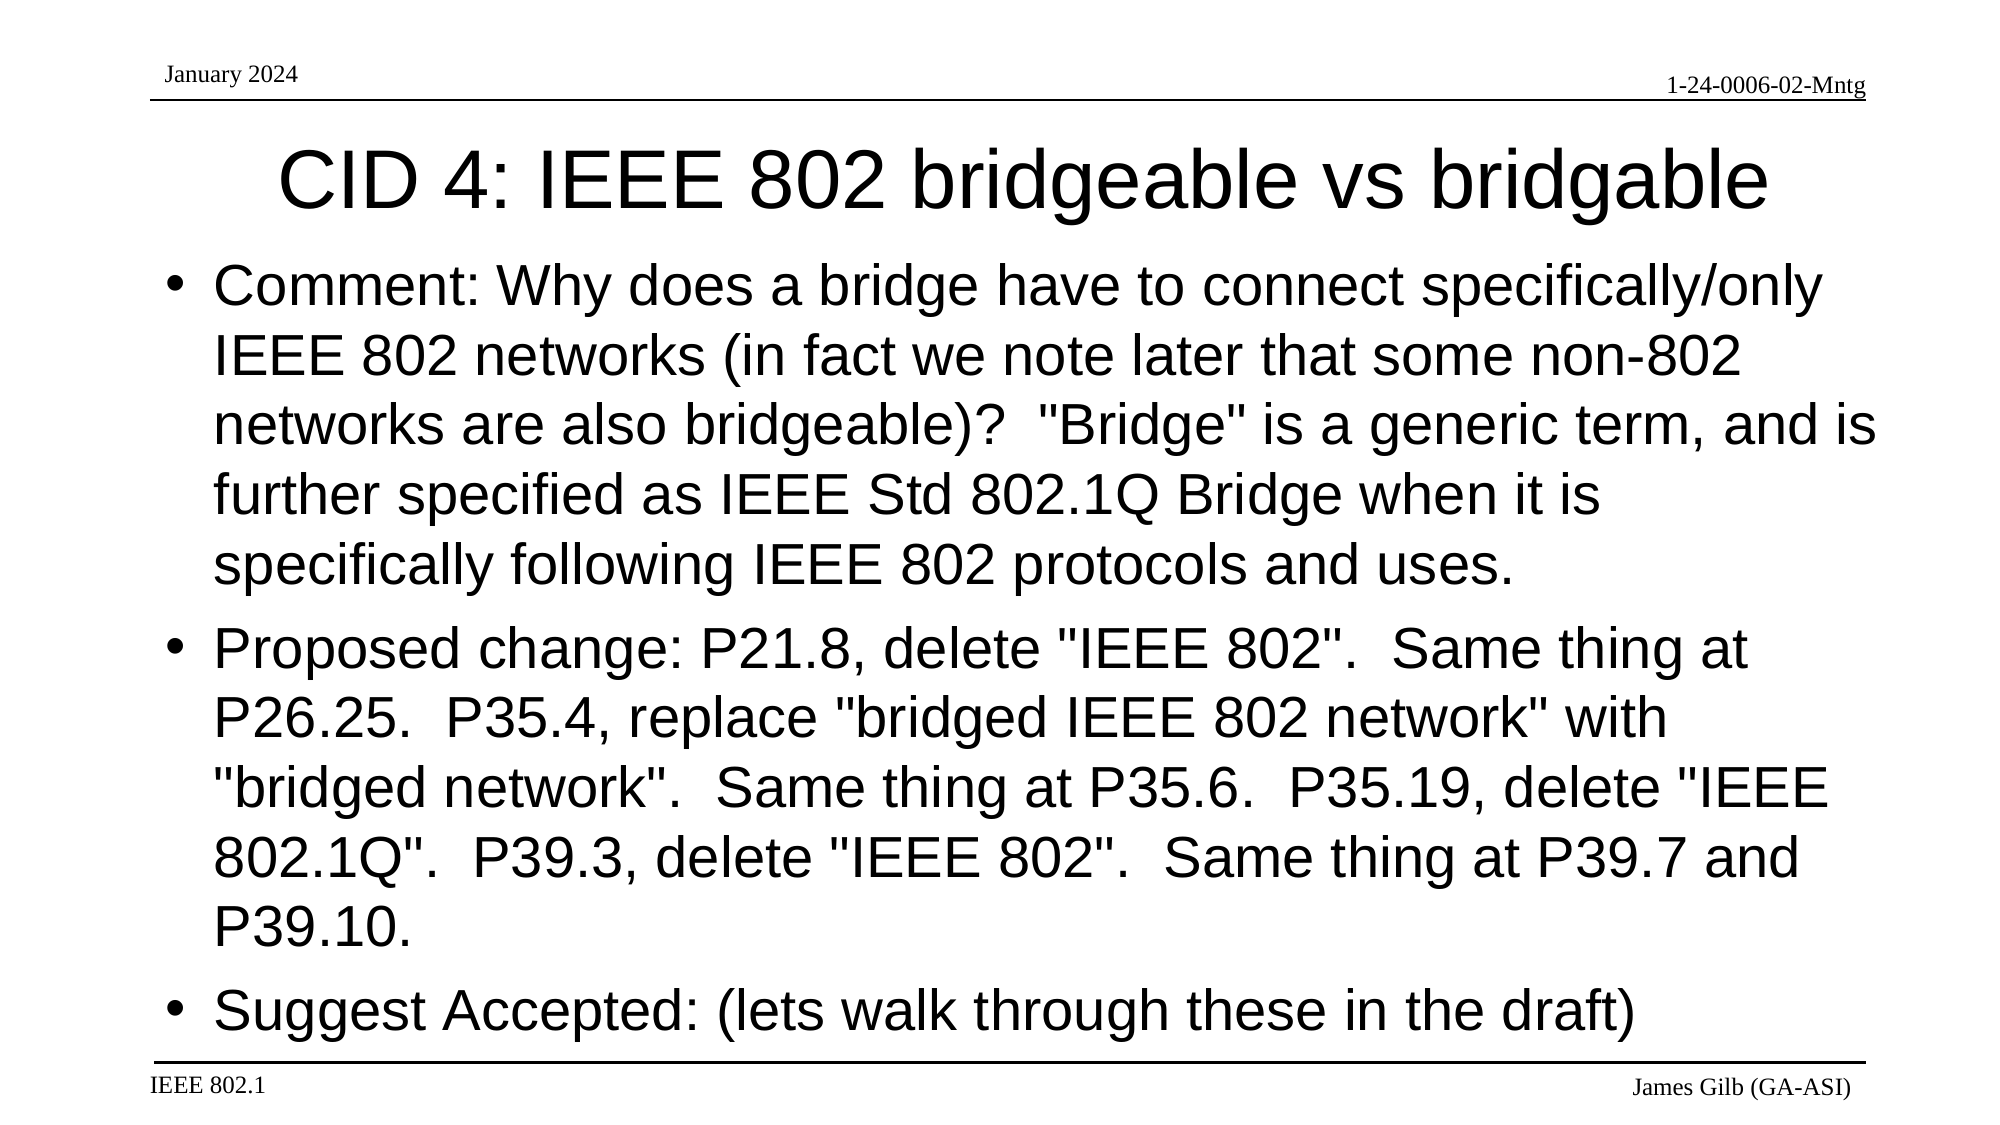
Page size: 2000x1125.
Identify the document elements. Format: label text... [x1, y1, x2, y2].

list Comment: Why does a bridge have to connect specifically/only IEEE 802 networks (in fact we note later that some non-802 networks are also bridgeable)? "Bridge" is a generic term, and is further specified as IEEE Std 802.1Q Bridge when it is specifically following IEEE 802 protocols and uses. Proposed change: P21.8, delete "IEEE 802". Same thing at P26.25. P35.4, replace "bridged IEEE 802 network" with "bridged network". Same thing at P35.6. P35.19, delete "IEEE 802.1Q". P39.3, delete "IEEE 802". Same thing at P39.7 and P39.10. Suggest Accepted: (lets walk through these in the draft) [149, 239, 1900, 1051]
title CID 4: IEEE 802 bridgeable vs bridgable [149, 112, 1900, 238]
